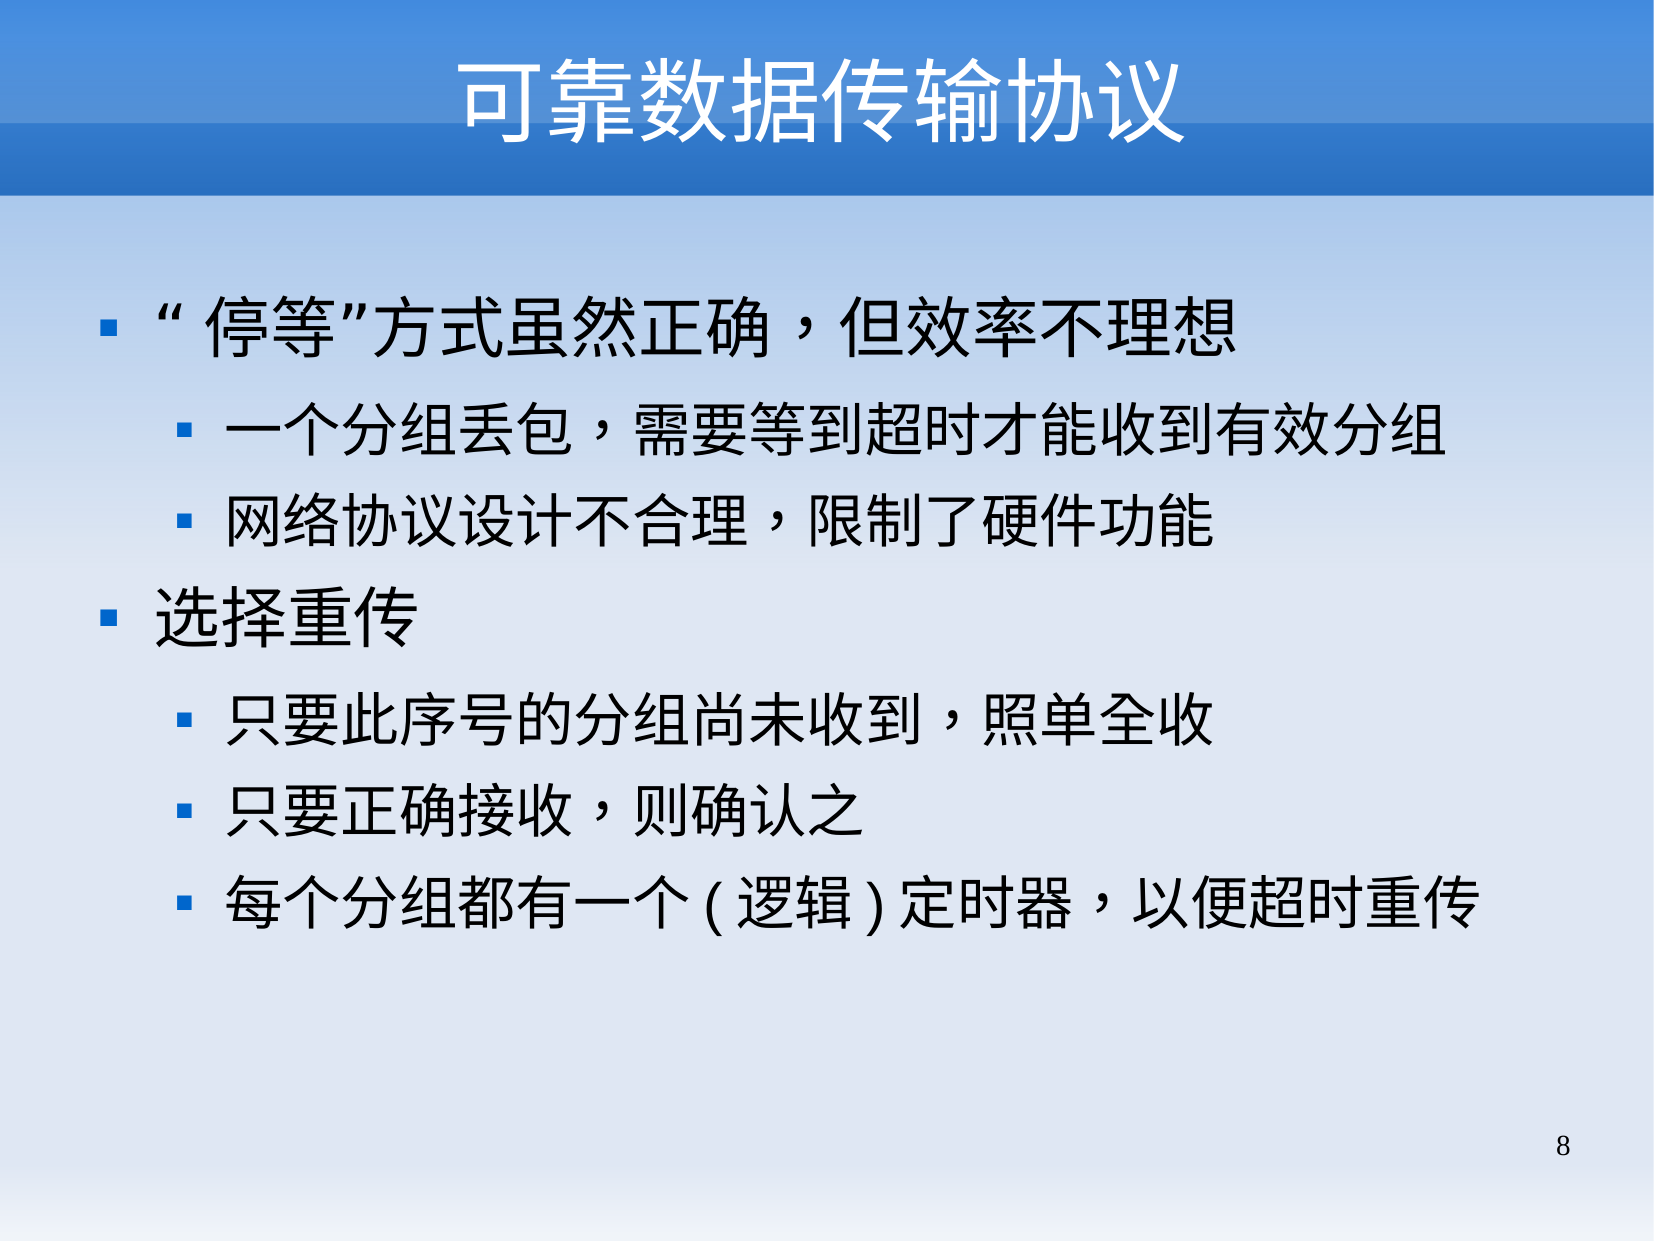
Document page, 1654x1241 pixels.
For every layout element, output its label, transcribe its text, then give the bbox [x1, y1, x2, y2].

title 可靠数据传输协议 [76, 0, 1565, 208]
picture [0, 0, 1654, 1241]
list “停等”方式虽然正确，但效率不理想 一个分组丢包，需要等到超时才能收到有效分组 网络协议设计不合理，限制了硬件功能 选择重传 只要此序号的分组尚未收到，照单全收 只要正确接收，则确认之 每个分组都有一个(逻辑)定时器，以便超时重传 [82, 290, 1571, 1109]
